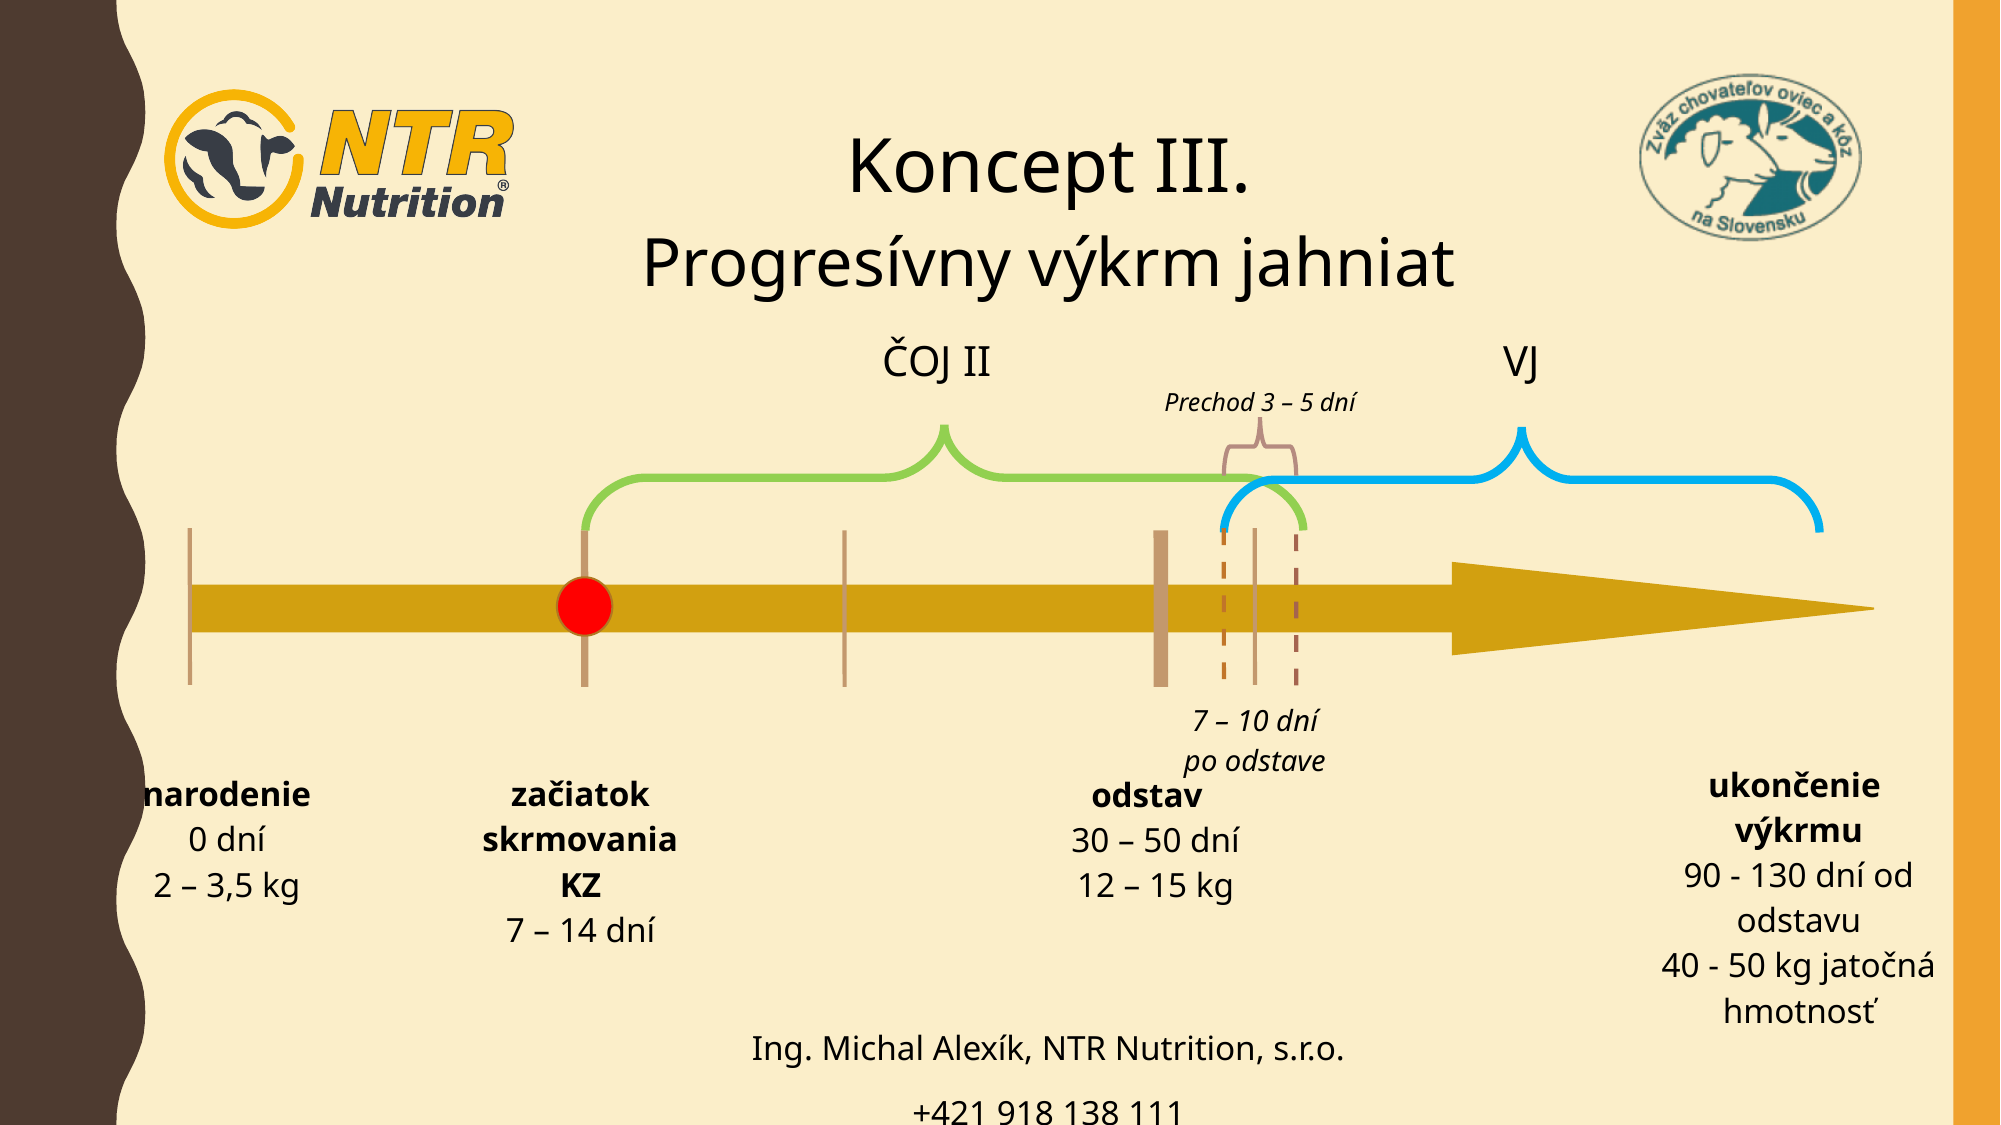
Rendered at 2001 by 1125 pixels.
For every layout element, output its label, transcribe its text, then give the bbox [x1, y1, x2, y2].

text_box 7 – 10 dní po odstave [1157, 692, 1353, 788]
text_box ukončenie výkrmu 90 - 130 dní od odstavu 40 - 50 kg jatočná hmotnosť [1644, 754, 1954, 1086]
text_box odstav 30 – 50 dní 12 – 15 kg [1020, 764, 1292, 916]
text_box Prechod 3 – 5 dní [1130, 377, 1390, 427]
text_box VJ [1441, 324, 1603, 397]
text_box Ing. Michal Alexík, NTR Nutrition, s.r.o. +421 918 138 111 [298, 1013, 1799, 1125]
picture [164, 89, 514, 229]
text_box [1169, 585, 1252, 632]
text_box začiatok skrmovania KZ 7 – 14 dní [445, 763, 716, 960]
text_box [847, 585, 1153, 632]
text_box [192, 577, 842, 636]
text_box narodenie 0 dní 2 – 3,5 kg [91, 763, 363, 915]
text_box [1257, 562, 1874, 655]
text_box Koncept III. Progresívny výkrm jahniat [536, 105, 1562, 314]
picture [1638, 45, 1862, 270]
text_box ČOJ II [856, 324, 1018, 397]
